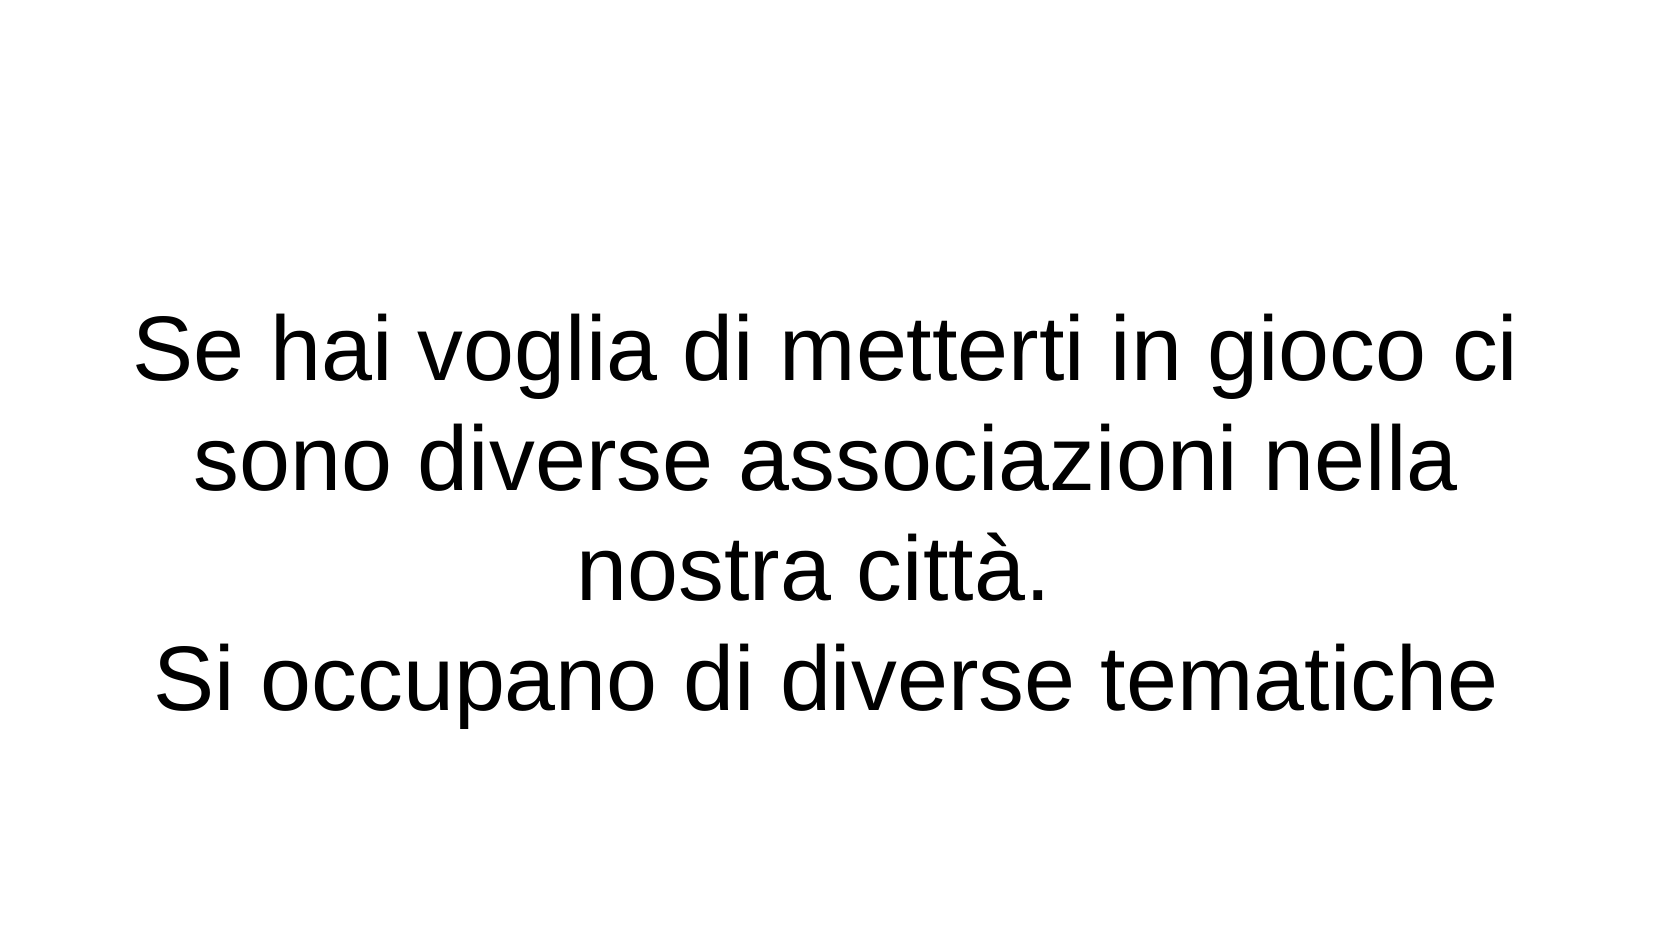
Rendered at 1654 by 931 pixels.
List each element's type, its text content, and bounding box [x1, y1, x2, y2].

title Se hai voglia di metterti in gioco ci sono diverse associazioni nella nostra città. Si occupano di diverse tematiche [123, 289, 1530, 489]
